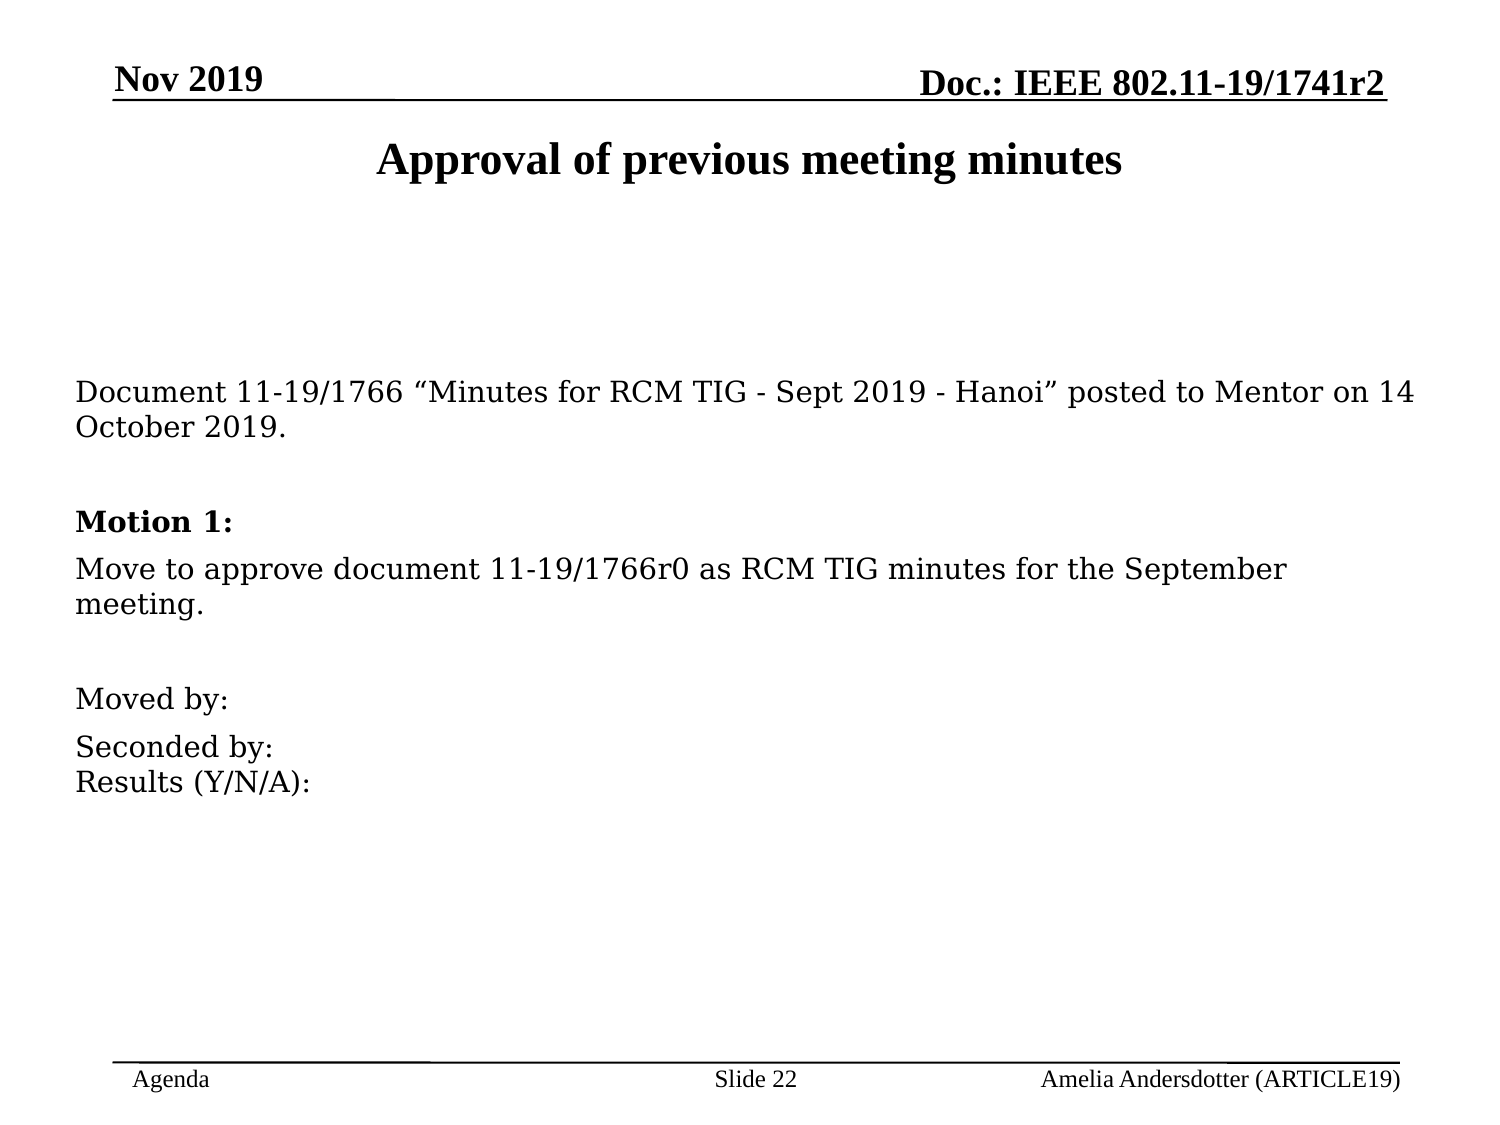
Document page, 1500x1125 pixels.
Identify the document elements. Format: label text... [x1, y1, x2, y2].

text_box Nov 2019 [114, 54, 422, 99]
text_box Amelia Andersdotter (ARTICLE19) [878, 1062, 1401, 1092]
text_box Approval of previous meeting minutes [112, 112, 1387, 201]
text_box Slide <number> [712, 1062, 799, 1122]
text_box Document 11-19/1766 “Minutes for RCM TIG - Sept 2019 - Hanoi” posted to Mentor on 14 October 2019. Motion 1: Move to approve document 11-19/1766r0 as RCM TIG minutes for the September meeting. Moved by: Seconded by: Results (Y/N/A): [75, 373, 1425, 798]
